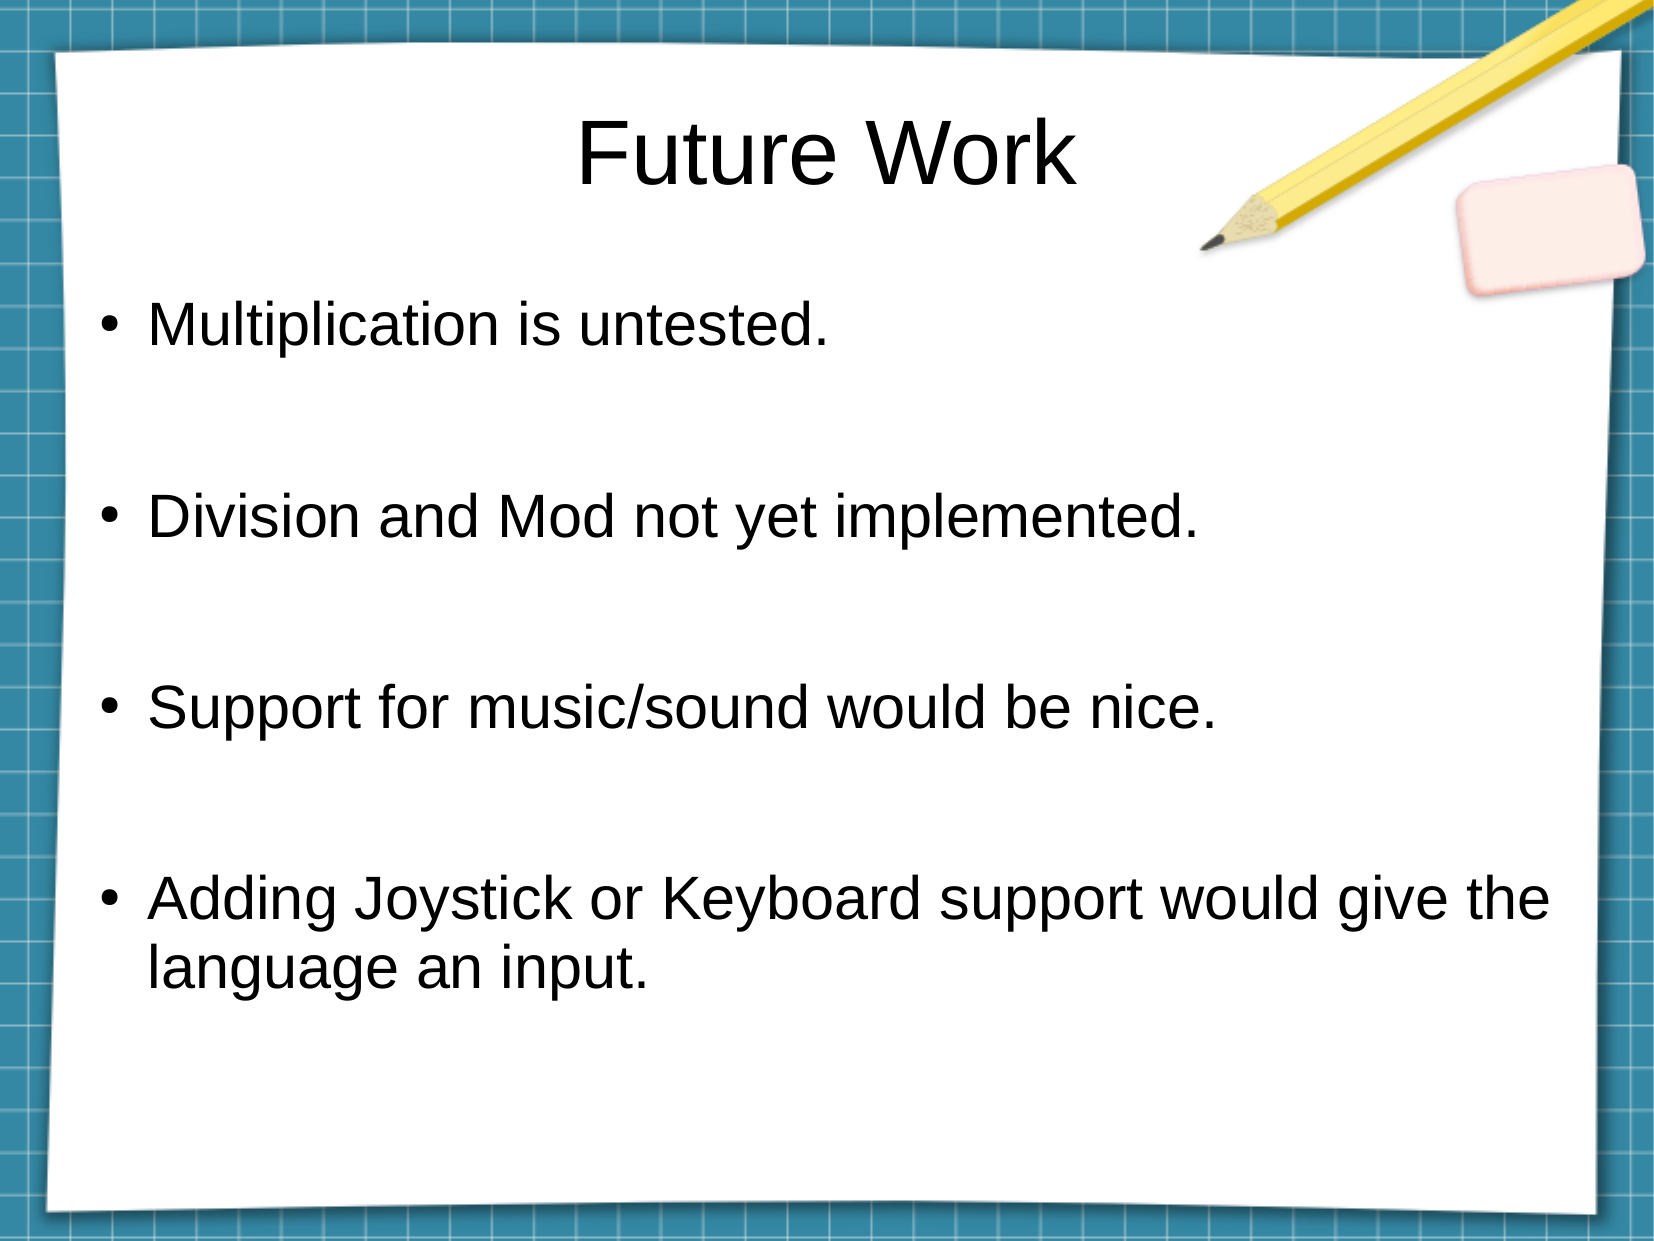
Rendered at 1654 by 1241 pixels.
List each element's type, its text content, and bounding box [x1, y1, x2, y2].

title Future Work [82, 49, 1571, 257]
list Multiplication is untested. Division and Mod not yet implemented. Support for music/sound would be nice. Adding Joystick or Keyboard support would give the language an input. [82, 290, 1571, 1010]
picture [0, 0, 1654, 1241]
